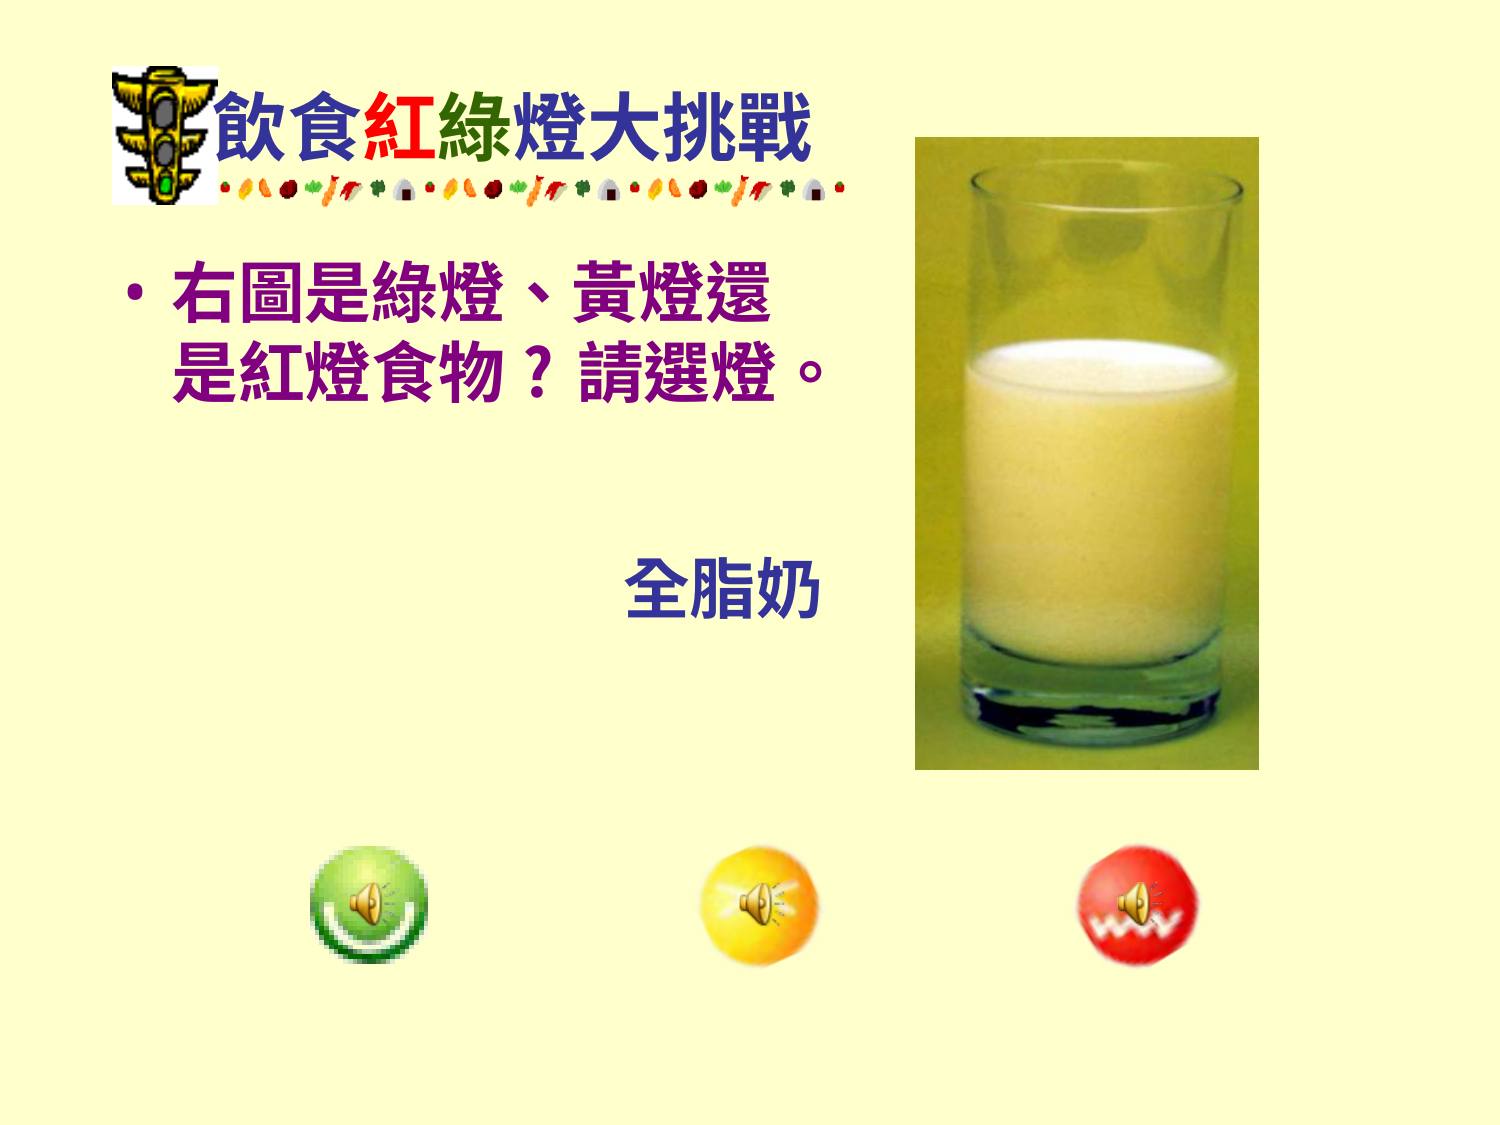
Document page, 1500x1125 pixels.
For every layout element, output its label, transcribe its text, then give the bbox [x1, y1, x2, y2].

picture [673, 822, 850, 988]
picture [1048, 817, 1231, 992]
picture [112, 66, 847, 209]
text_box 飲食紅綠燈大挑戰 [194, 78, 868, 173]
picture [301, 846, 443, 964]
picture [915, 137, 1259, 770]
list 右圖是綠燈、黃燈還是紅燈食物?請選燈。 [100, 243, 833, 516]
text_box 全脂奶 [608, 538, 839, 635]
